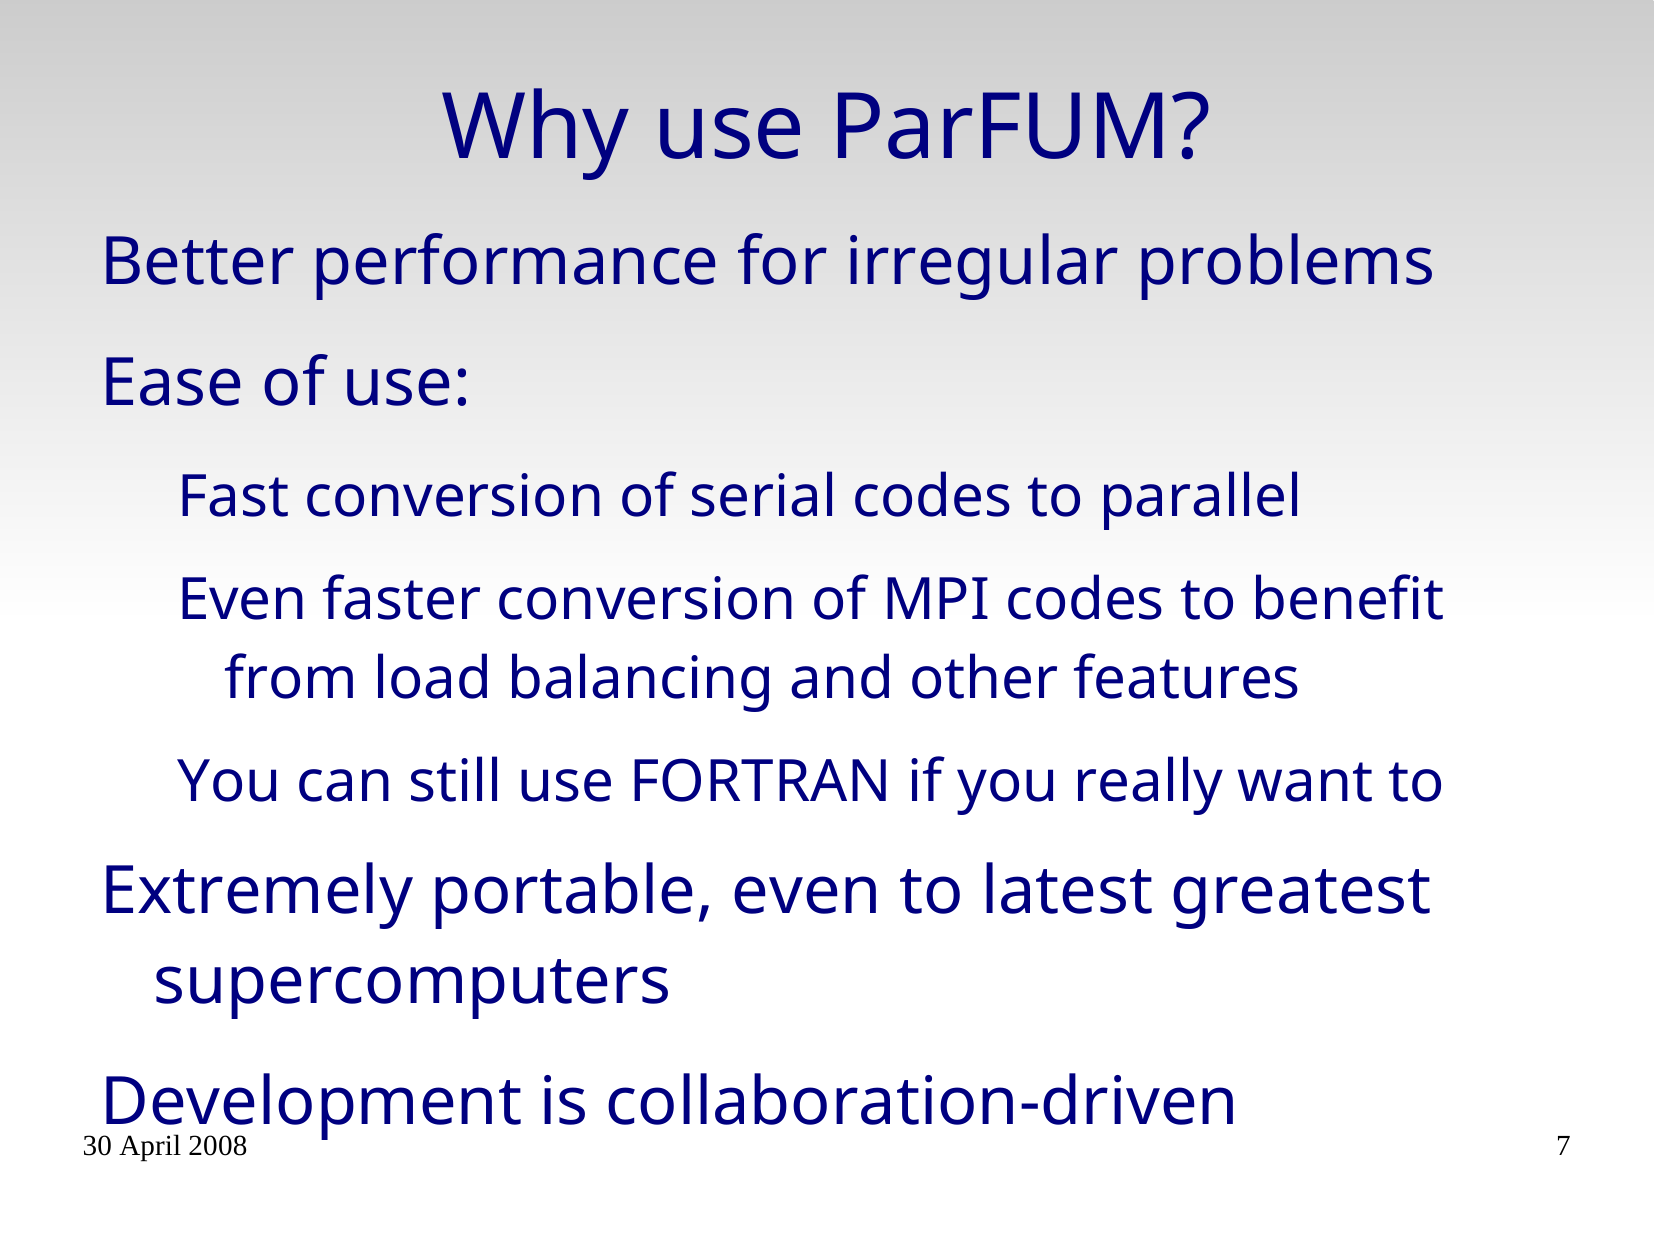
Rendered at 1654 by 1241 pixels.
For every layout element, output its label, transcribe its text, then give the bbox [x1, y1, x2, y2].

list Better performance for irregular problems Ease of use: Fast conversion of serial codes to parallel Even faster conversion of MPI codes to benefit from load balancing and other features You can still use FORTRAN if you really want to Extremely portable, even to latest greatest supercomputers Development is collaboration-driven [82, 213, 1571, 1061]
title Why use ParFUM? [82, 19, 1571, 213]
